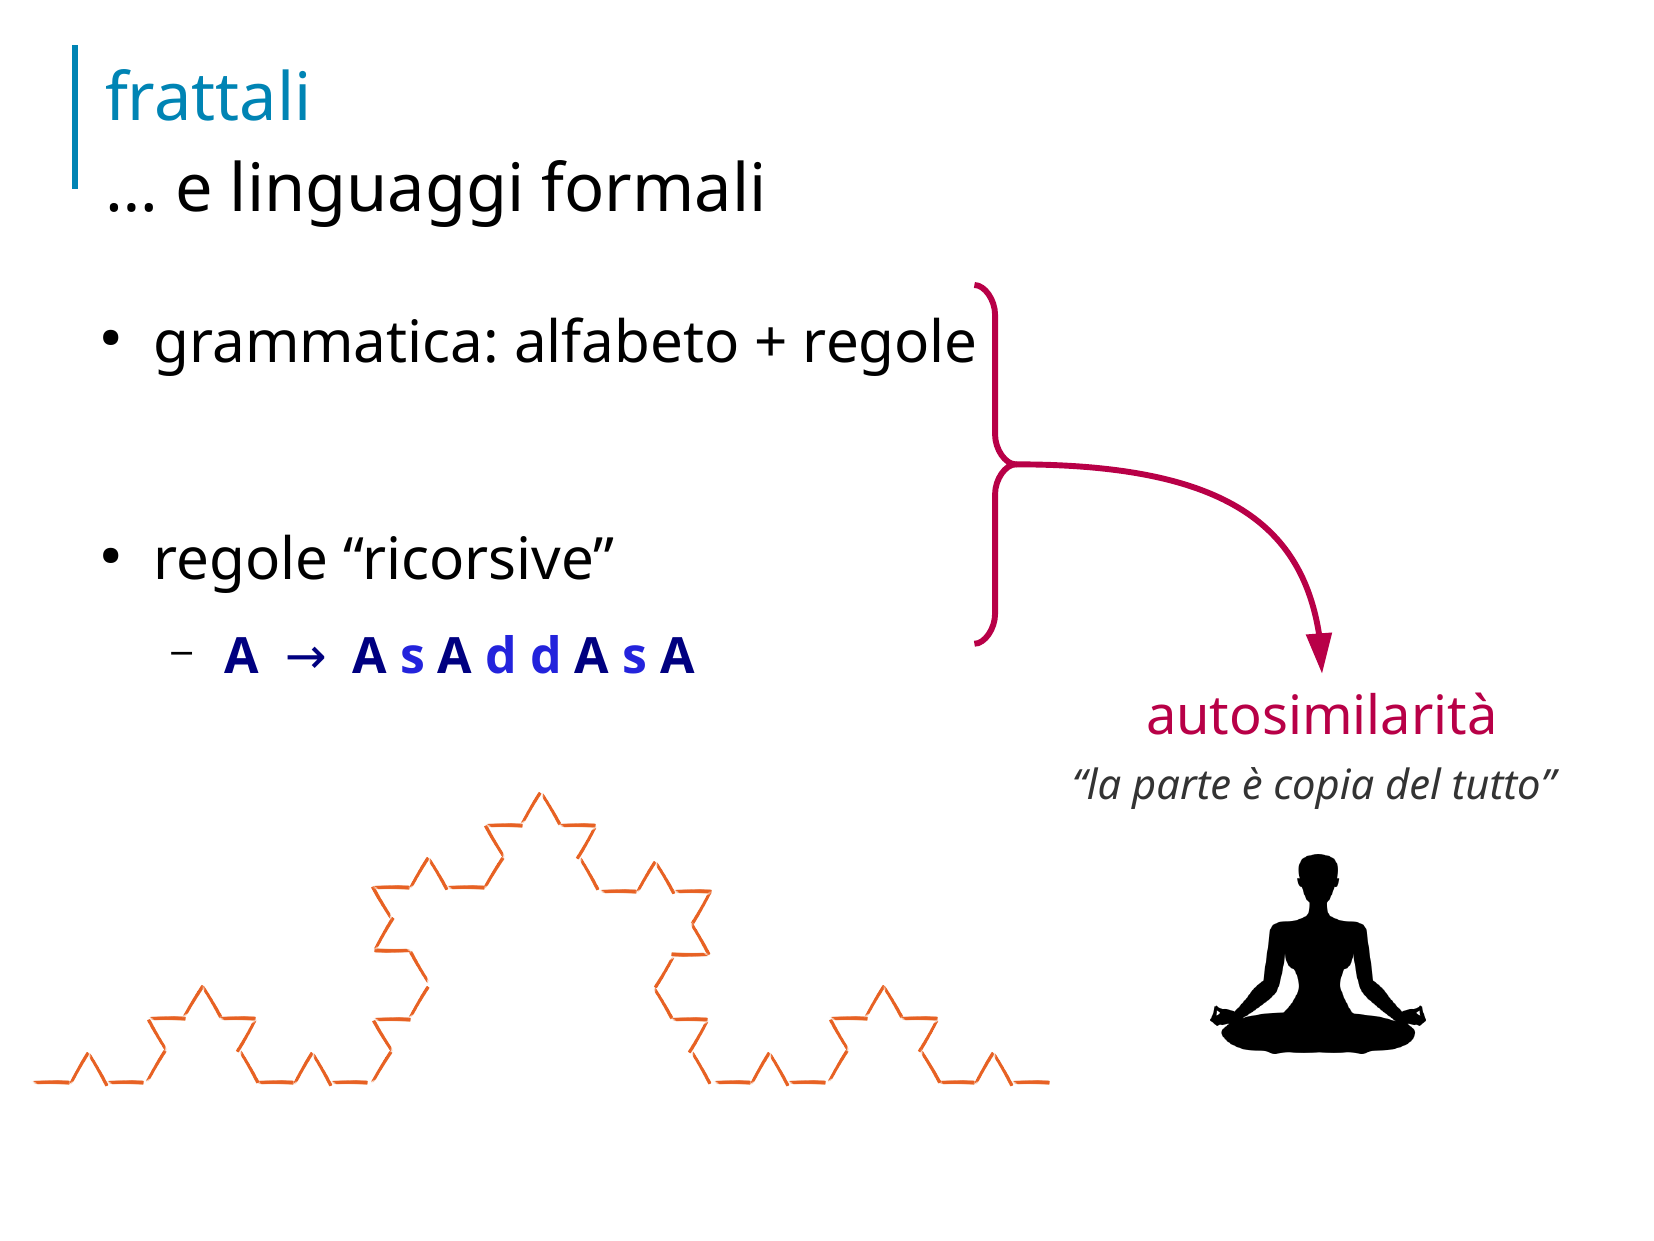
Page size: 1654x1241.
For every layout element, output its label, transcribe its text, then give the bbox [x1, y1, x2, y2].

picture [369, 791, 713, 1085]
picture [1210, 854, 1426, 1054]
picture [31, 984, 368, 1087]
picture [713, 984, 1050, 1087]
text_box “la parte è copia del tutto” [1057, 750, 1575, 815]
title frattali … e linguaggi formali [105, 49, 1571, 200]
text_box autosimilarità [1131, 673, 1501, 750]
list grammatica: alfabeto + regole regole “ricorsive” A → A s A d d A s A [82, 300, 1571, 1126]
list grammatica: alfabeto + regole regole “ricorsive” A → A s A d d A s A [996, 300, 1571, 750]
